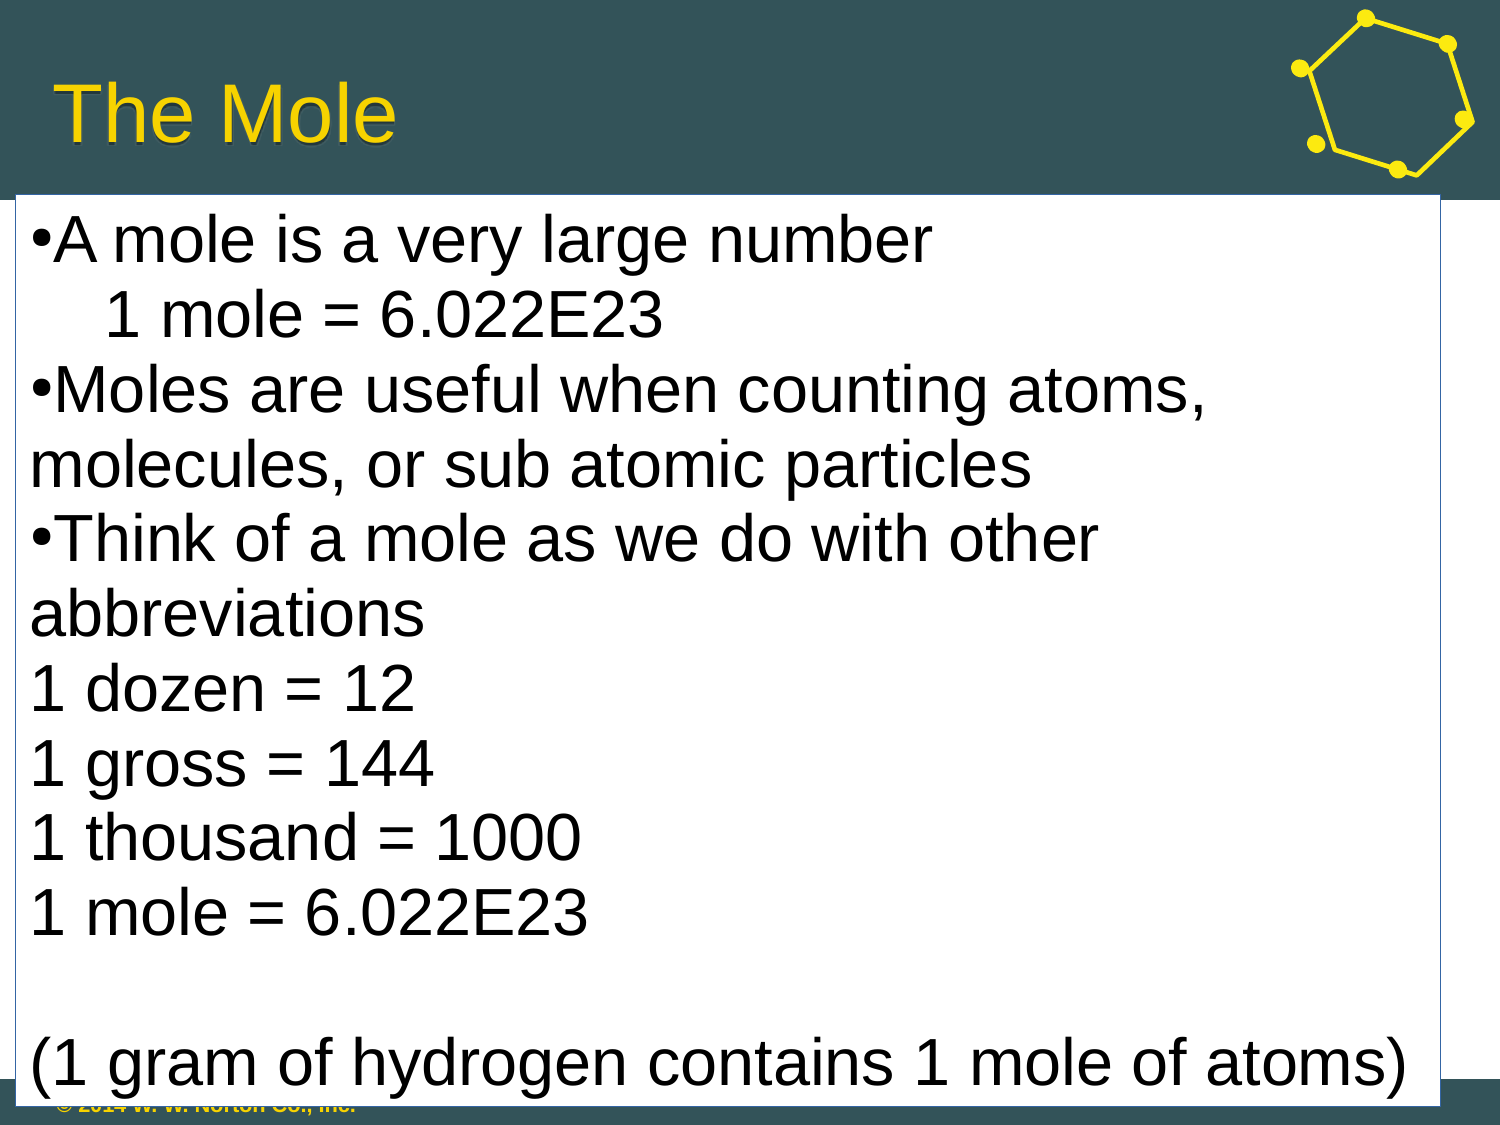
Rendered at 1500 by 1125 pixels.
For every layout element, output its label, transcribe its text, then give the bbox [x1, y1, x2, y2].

text_box A mole is a very large number 1 mole = 6.022E23 Moles are useful when counting atoms, molecules, or sub atomic particles Think of a mole as we do with other abbreviations 1 dozen = 12 1 gross = 144 1 thousand = 1000 1 mole = 6.022E23 (1 gram of hydrogen contains 1 mole of atoms) [15, 194, 1441, 1107]
title The Mole [37, 22, 1225, 198]
